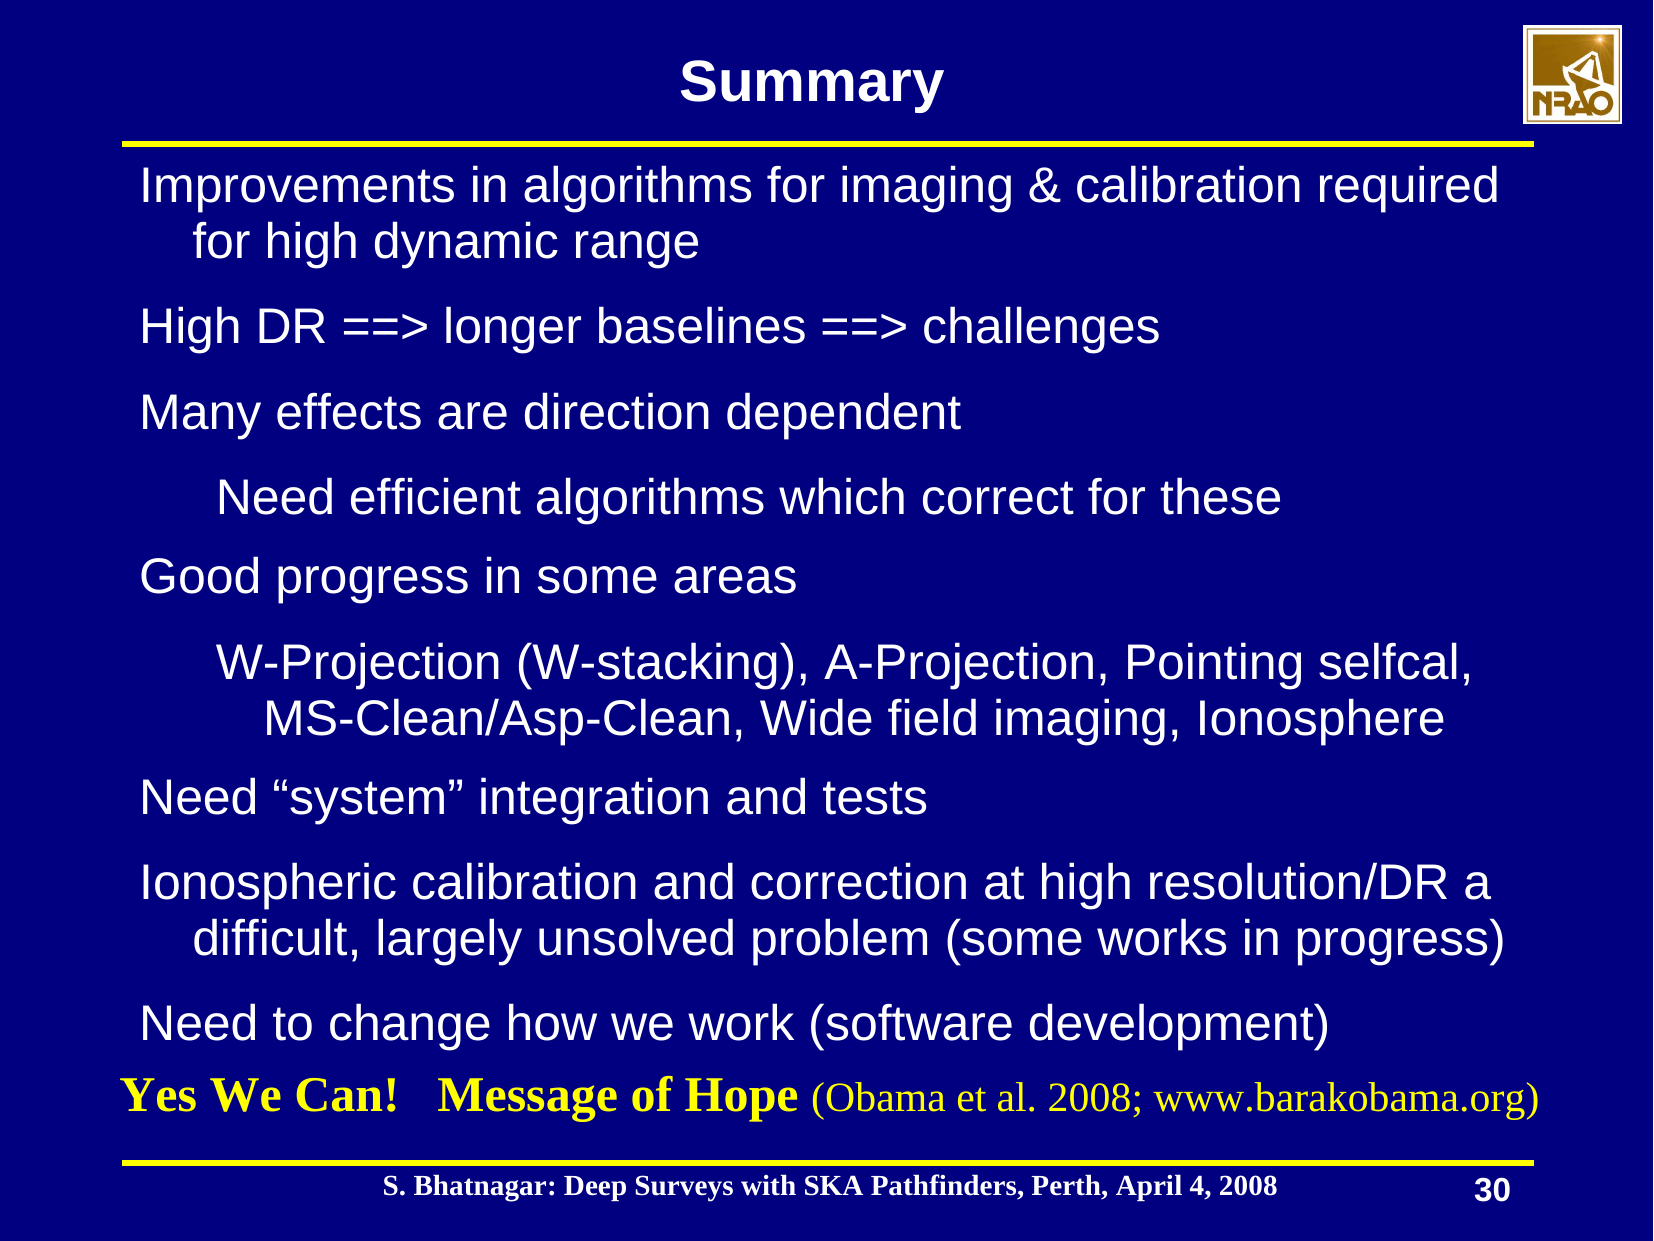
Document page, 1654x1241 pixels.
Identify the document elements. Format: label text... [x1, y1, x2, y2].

list Improvements in algorithms for imaging & calibration required for high dynamic range High DR ==> longer baselines ==> challenges Many effects are direction dependent Need efficient algorithms which correct for these Good progress in some areas W-Projection (W-stacking), A-Projection, Pointing selfcal, MS-Clean/Asp-Clean, Wide field imaging, Ionosphere Need “system” integration and tests Ionospheric calibration and correction at high resolution/DR a difficult, largely unsolved problem (some works in progress) Need to change how we work (software development) [121, 157, 1533, 1067]
title Summary [121, 26, 1533, 136]
picture [1523, 25, 1622, 124]
text_box Yes We Can! Message of Hope (Obama et al. 2008; www.barakobama.org) [119, 1067, 1541, 1143]
